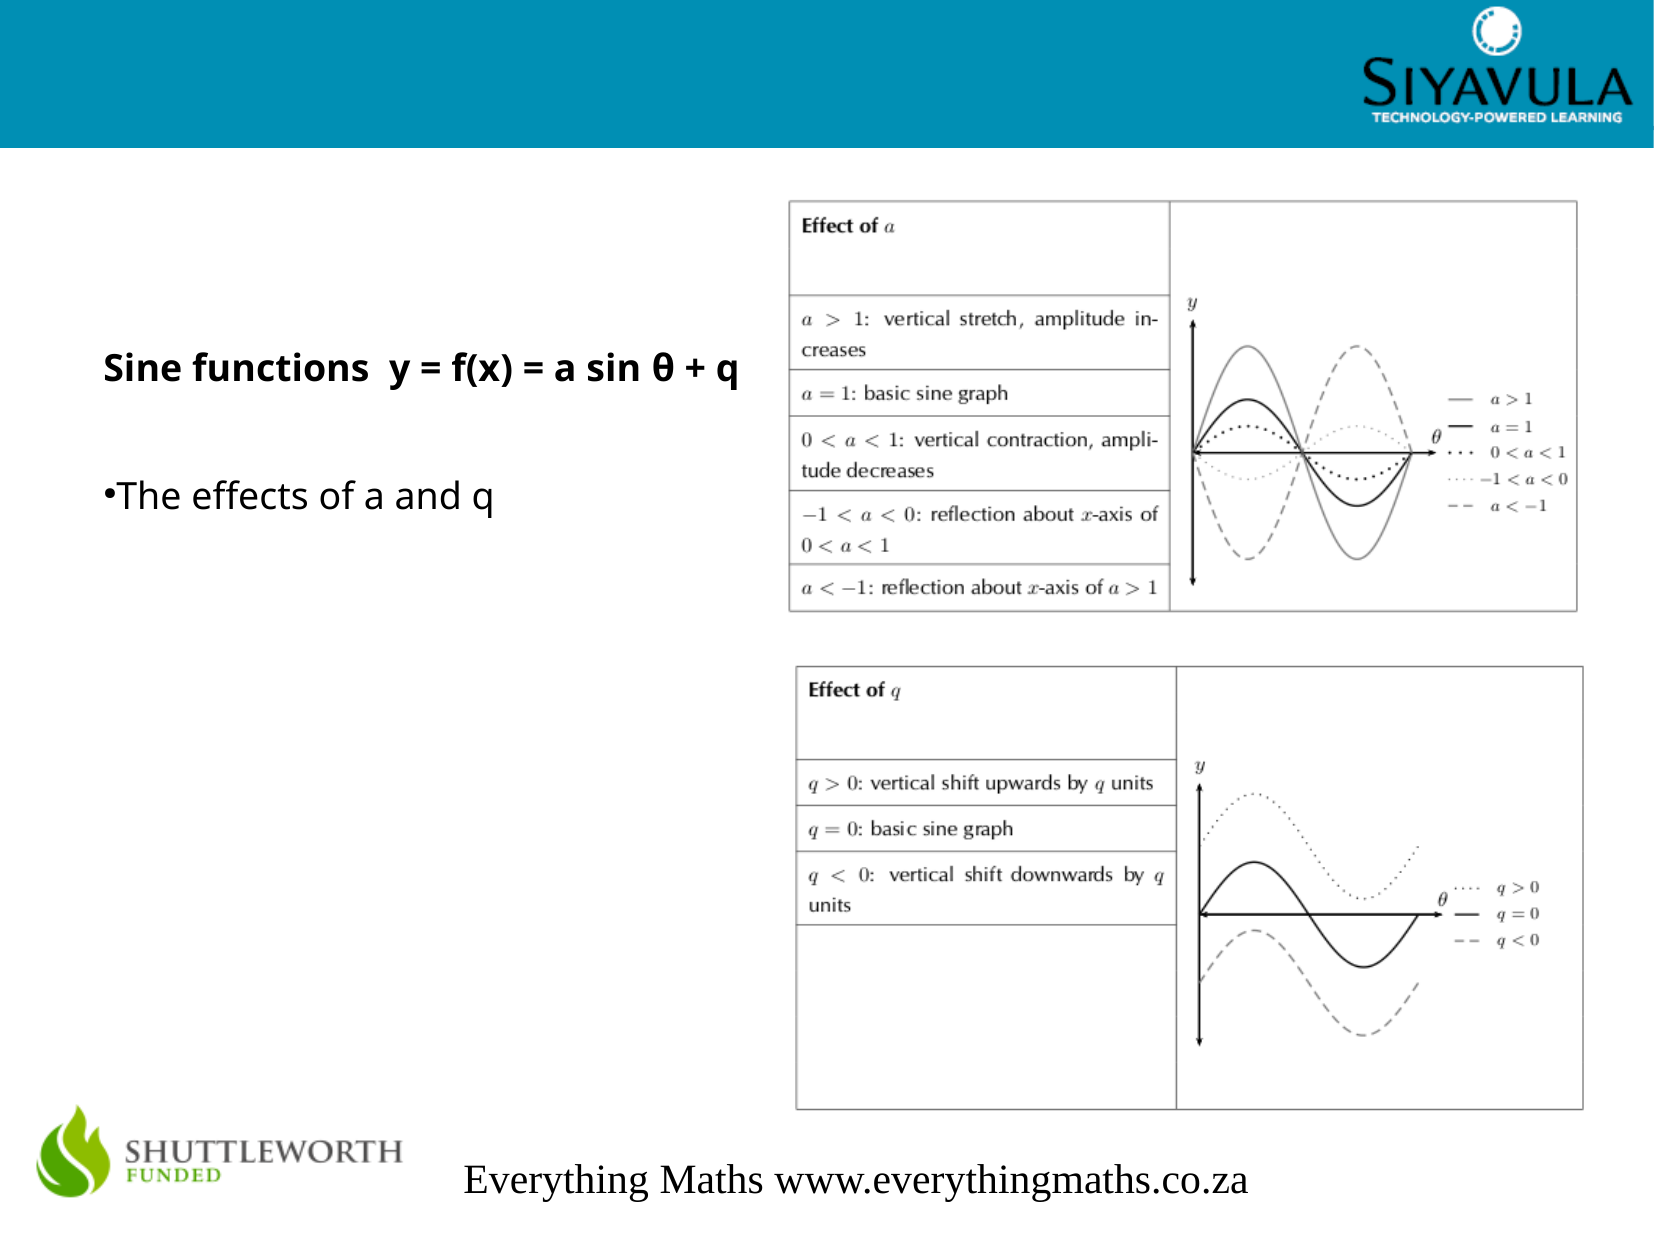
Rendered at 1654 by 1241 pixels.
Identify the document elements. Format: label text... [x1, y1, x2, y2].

picture [767, 182, 1601, 642]
picture [781, 648, 1610, 1135]
text_box Everything Maths www.everythingmaths.co.za [354, 1151, 1359, 1211]
text_box Sine functions y = f(x) = a sin θ + q The effects of a and q [88, 334, 767, 569]
